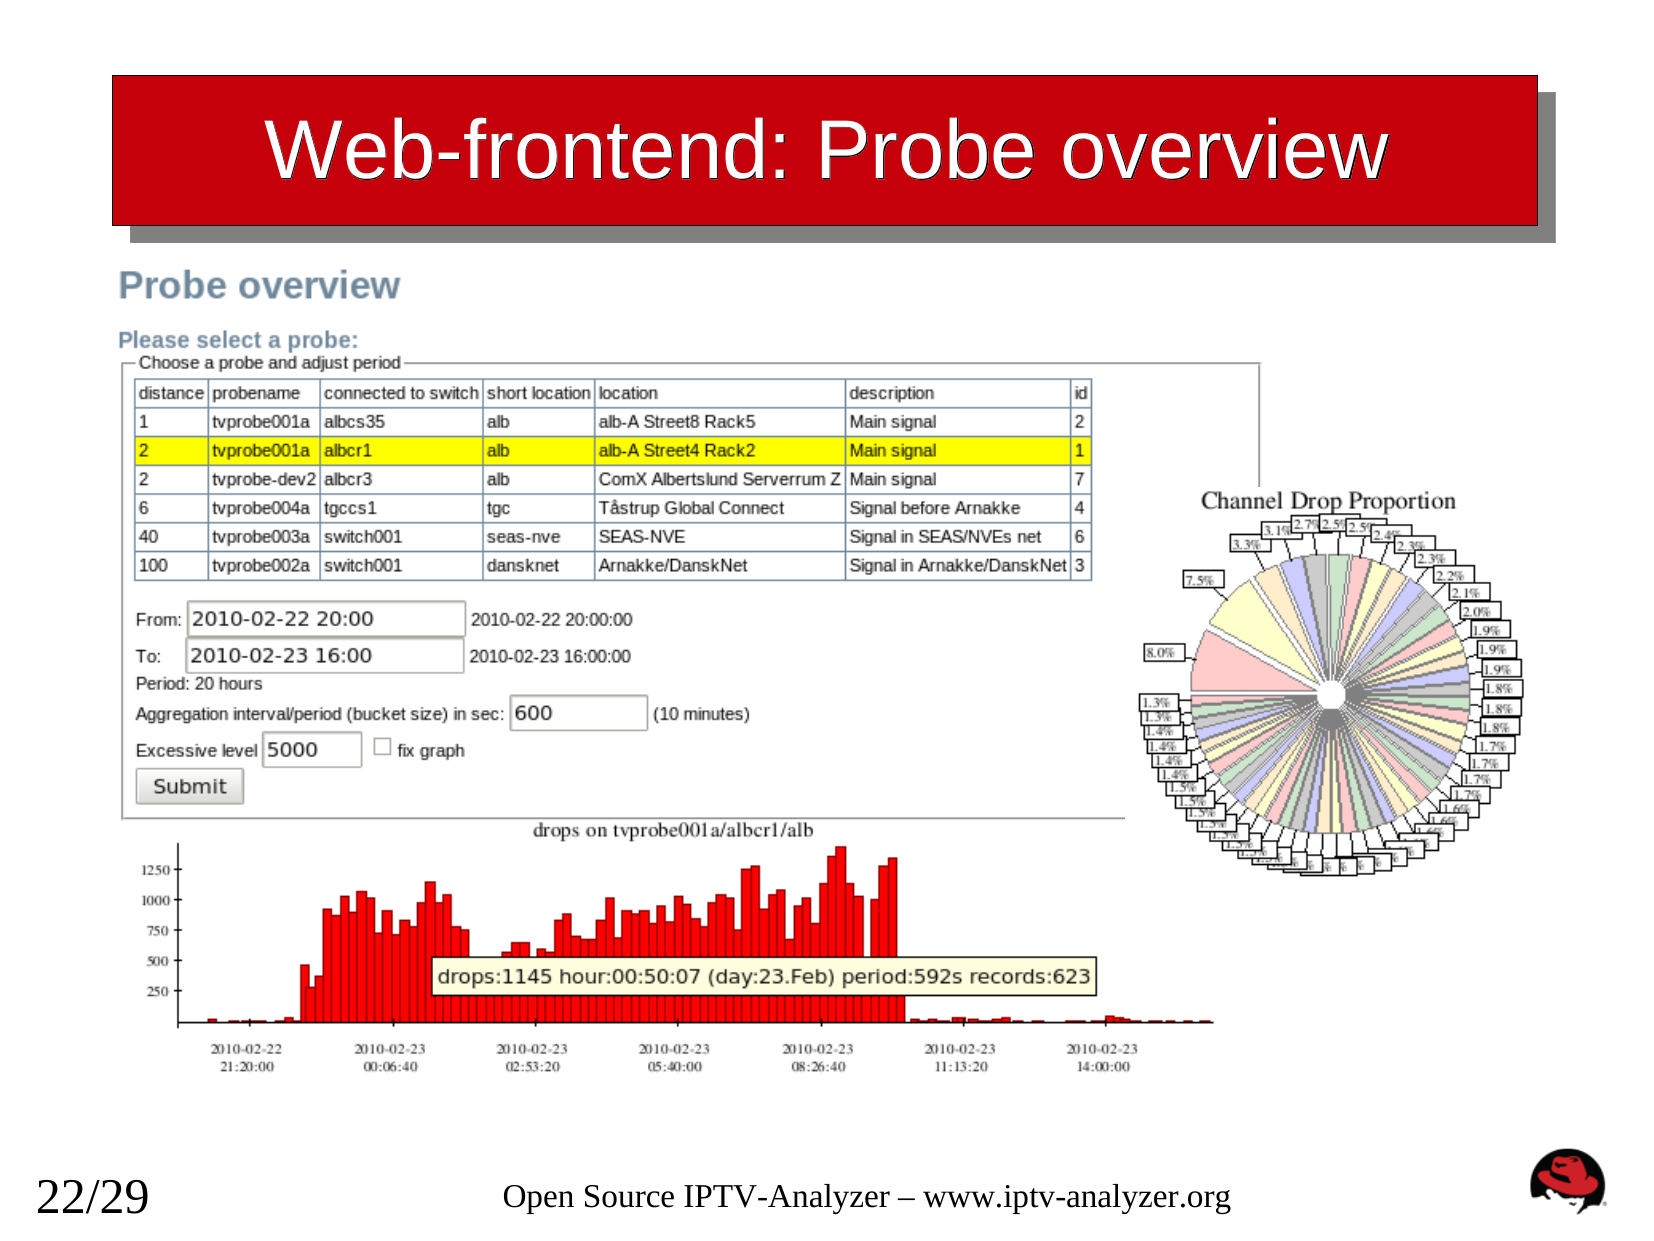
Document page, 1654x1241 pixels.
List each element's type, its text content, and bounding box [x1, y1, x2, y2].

picture [1529, 1146, 1613, 1224]
title Web-frontend: Probe overview [116, 90, 1538, 211]
picture [112, 262, 1538, 1078]
